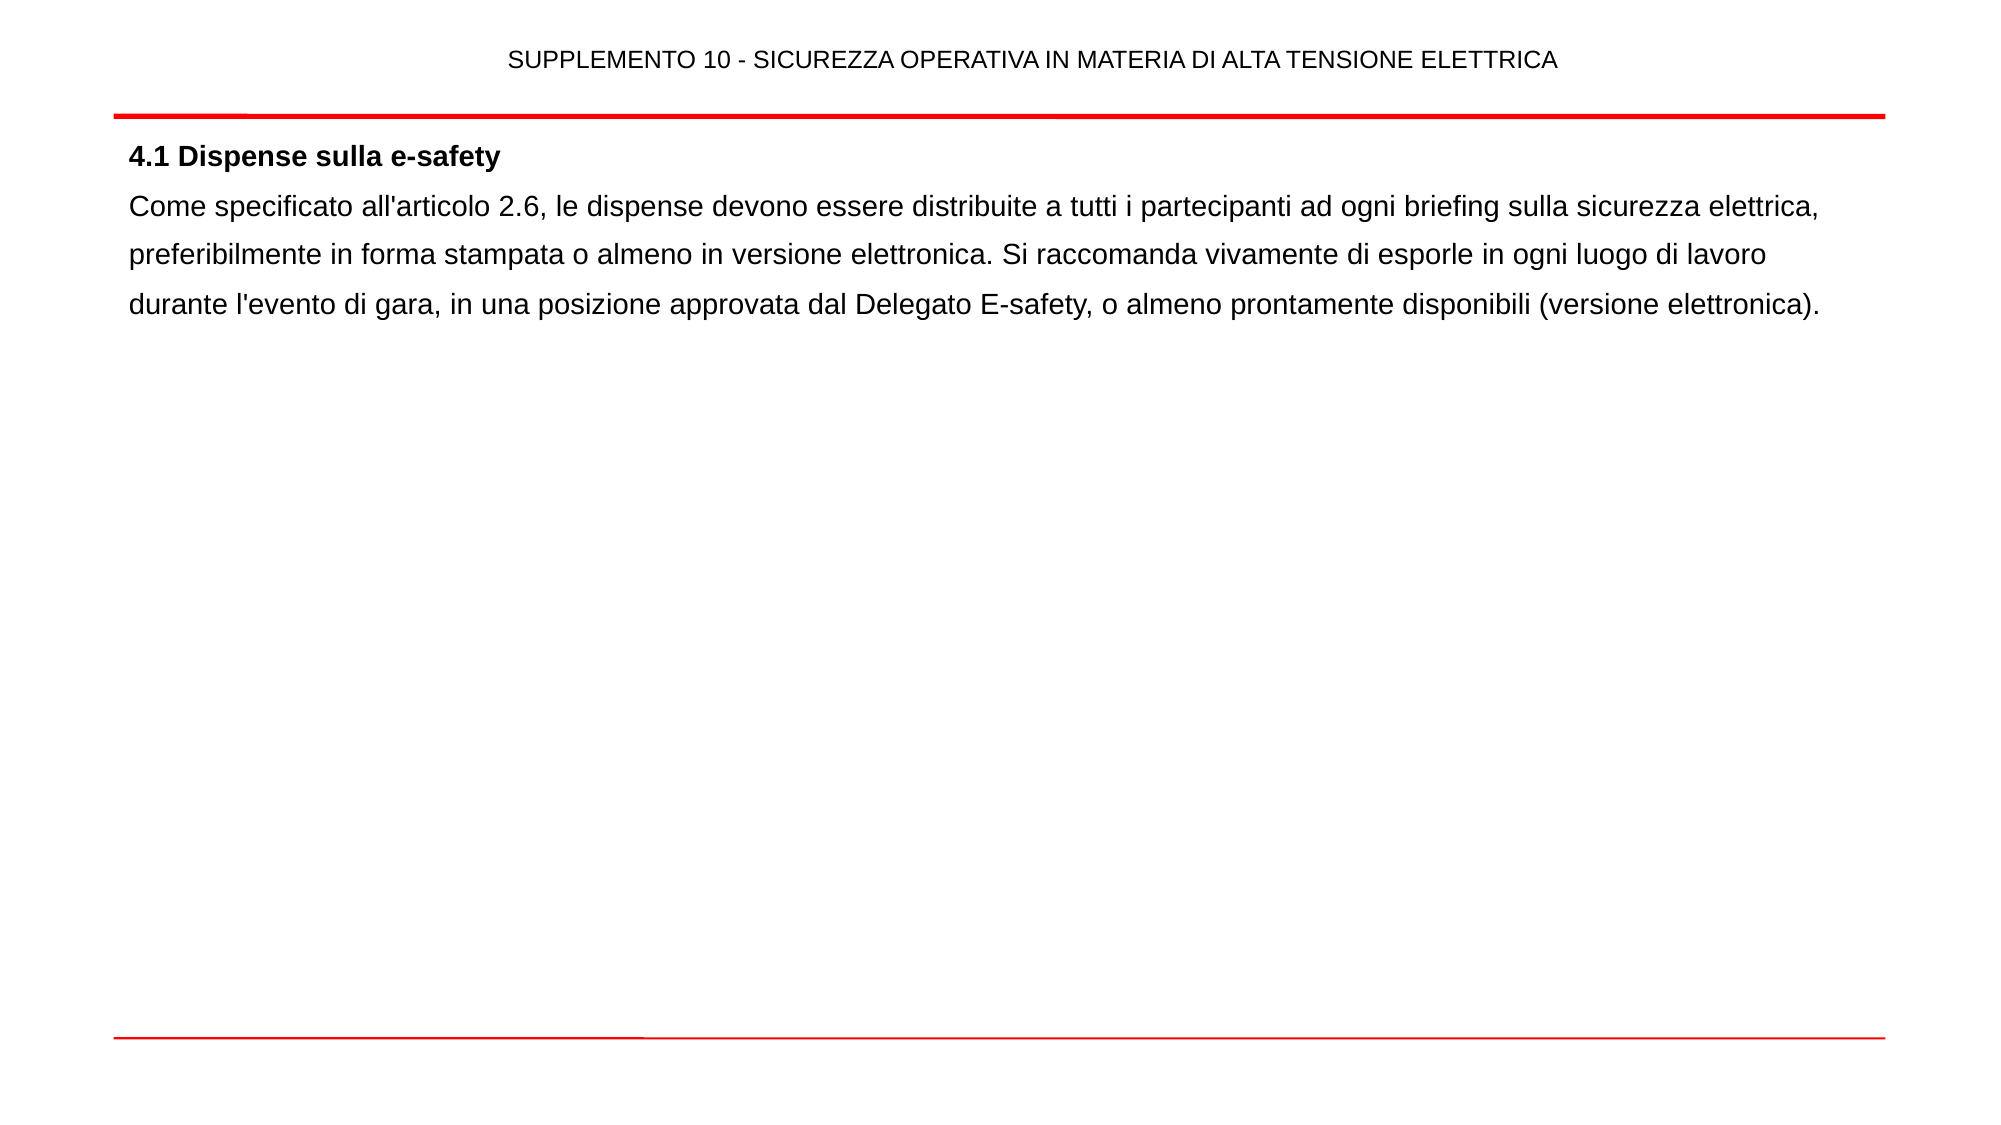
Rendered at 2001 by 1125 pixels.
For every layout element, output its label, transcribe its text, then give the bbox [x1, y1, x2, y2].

text_box SUPPLEMENTO 10 - SICUREZZA OPERATIVA IN MATERIA DI ALTA TENSIONE ELETTRICA [173, 38, 1895, 82]
text_box 4.1 Dispense sulla e-safety Come specificato all'articolo 2.6, le dispense devono essere distribuite a tutti i partecipanti ad ogni briefing sulla sicurezza elettrica, preferibilmente in forma stampata o almeno in versione elettronica. Si raccomanda vivamente di esporle in ogni luogo di lavoro durante l'evento di gara, in una posizione approvata dal Delegato E-safety, o almeno prontamente disponibili (versione elettronica). [114, 116, 1886, 328]
